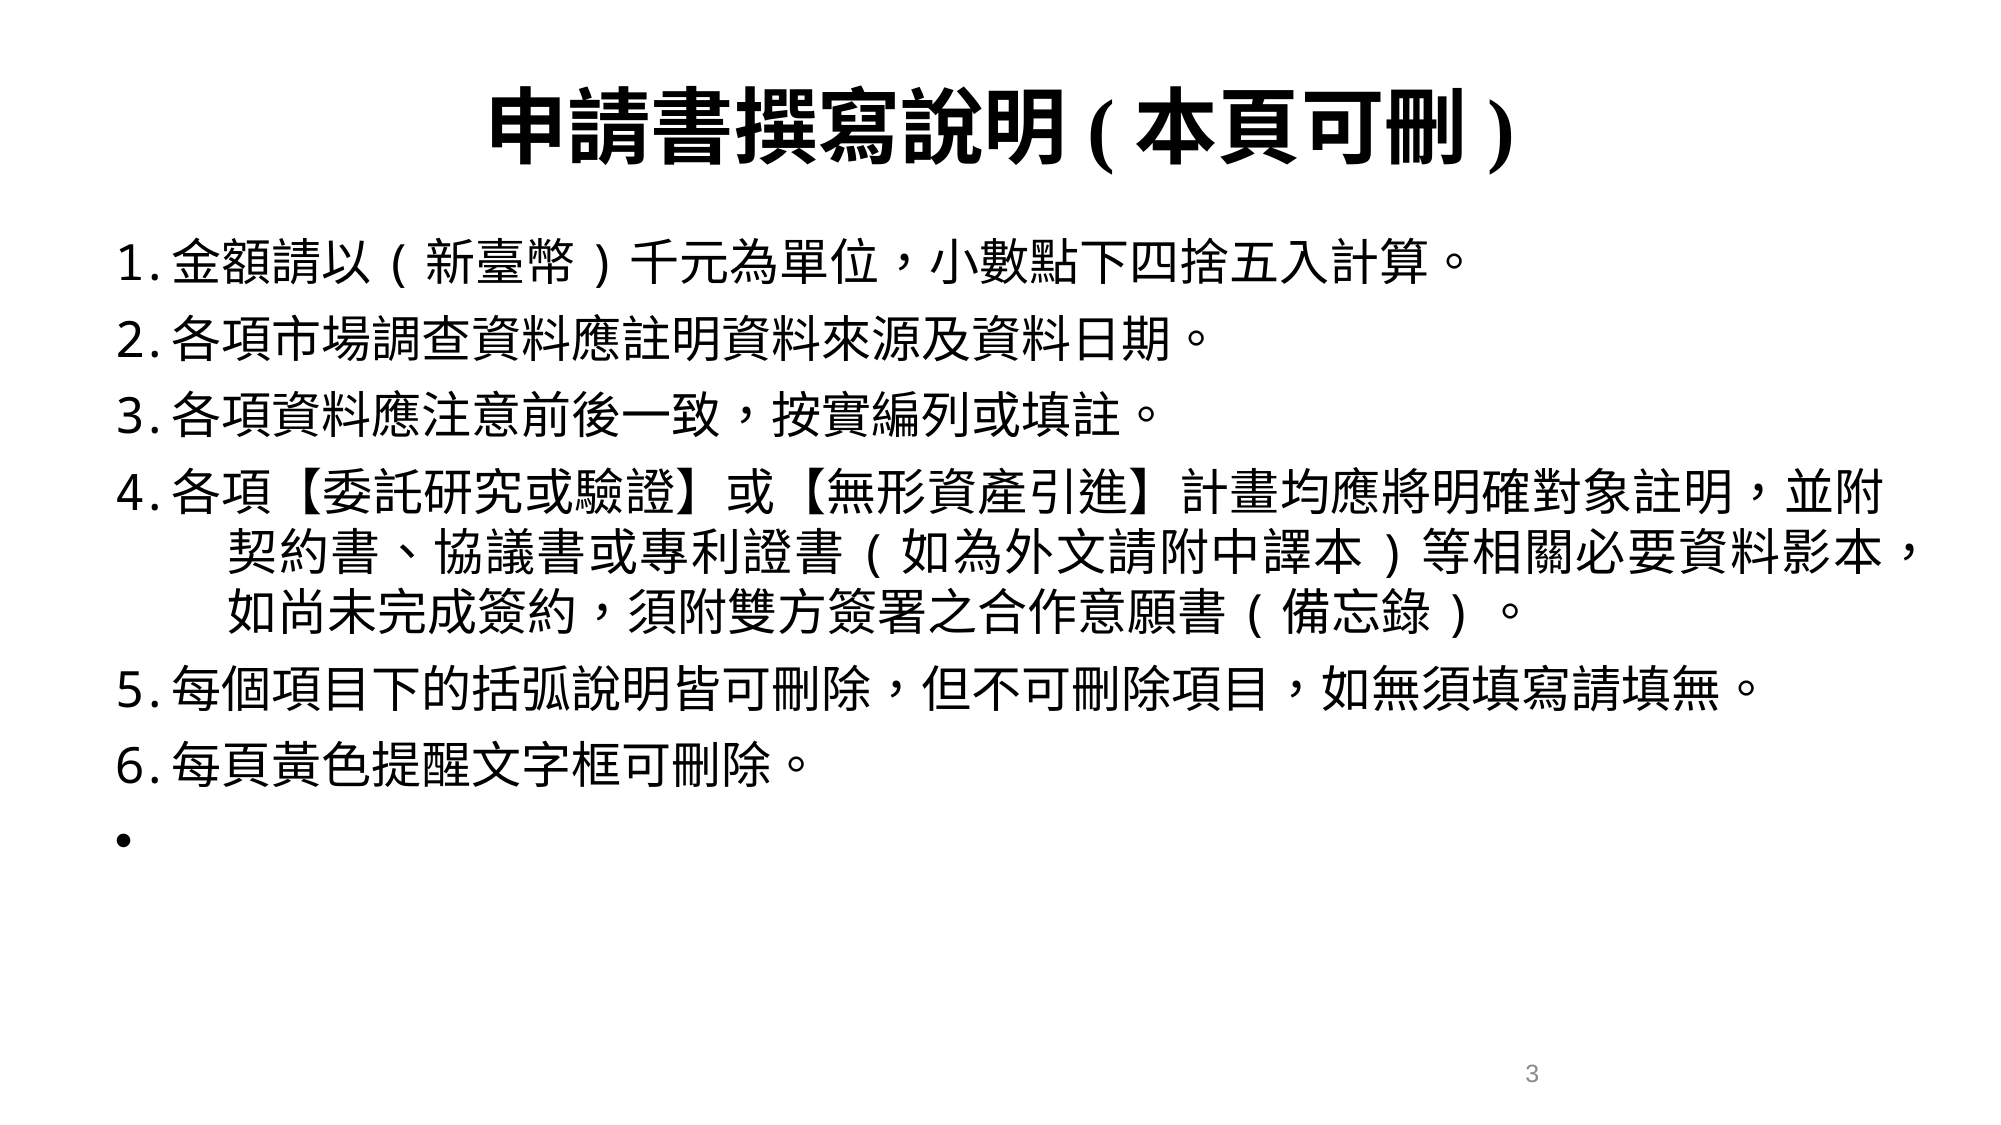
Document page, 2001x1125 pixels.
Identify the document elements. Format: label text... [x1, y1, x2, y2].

list 金額請以(新臺幣)千元為單位，小數點下四捨五入計算。 各項市場調查資料應註明資料來源及資料日期。 各項資料應注意前後一致，按實編列或填註。 各項【委託研究或驗證】或【無形資產引進】計畫均應將明確對象註明，並附契約書、協議書或專利證書(如為外文請附中譯本)等相關必要資料影本，如尚未完成簽約，須附雙方簽署之合作意願書(備忘錄)。 每個項目下的括弧說明皆可刪除，但不可刪除項目，如無須填寫請填無。 每頁黃色提醒文字框可刪除。 [99, 223, 1900, 1006]
text_box 3 [1510, 1042, 1977, 1103]
title 申請書撰寫說明(本頁可刪) [99, 45, 1900, 204]
